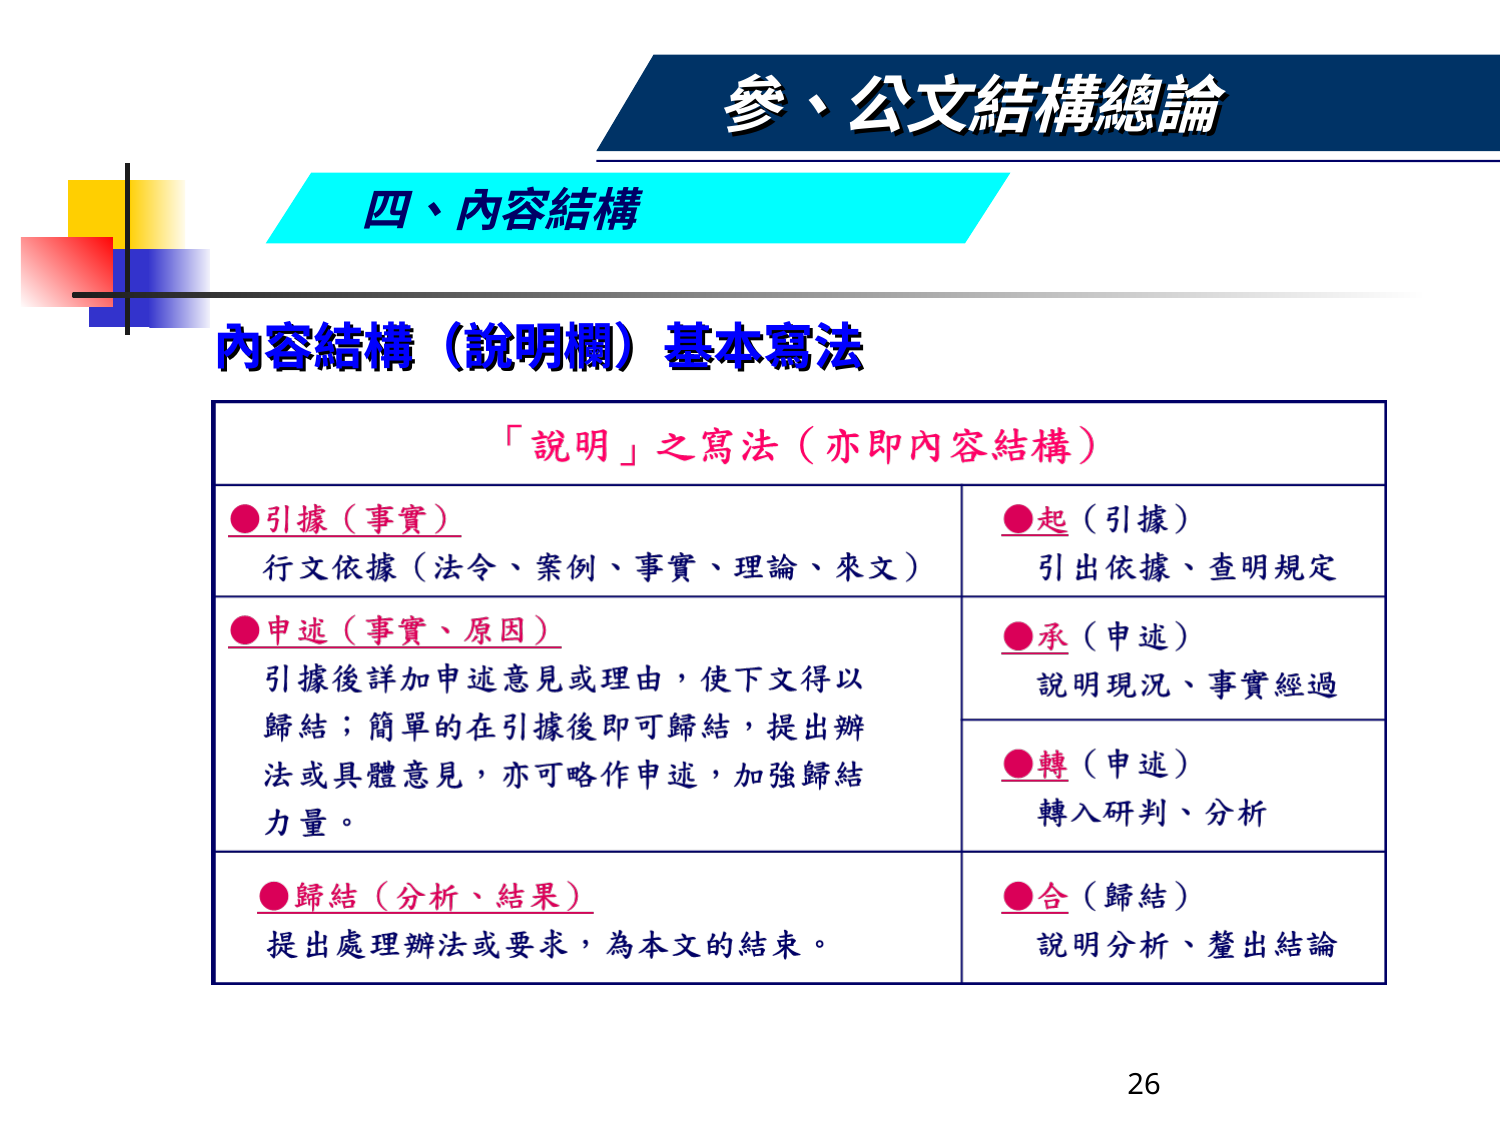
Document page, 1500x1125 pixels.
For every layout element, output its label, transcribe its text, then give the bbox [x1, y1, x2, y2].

picture [208, 400, 1387, 985]
text_box 參、公文結構總論 [596, 54, 1500, 152]
text_box 內容結構（說明欄）基本寫法 [198, 307, 907, 383]
text_box 四、內容結構 [265, 172, 1011, 244]
text_box <編號> [1112, 1037, 1426, 1113]
